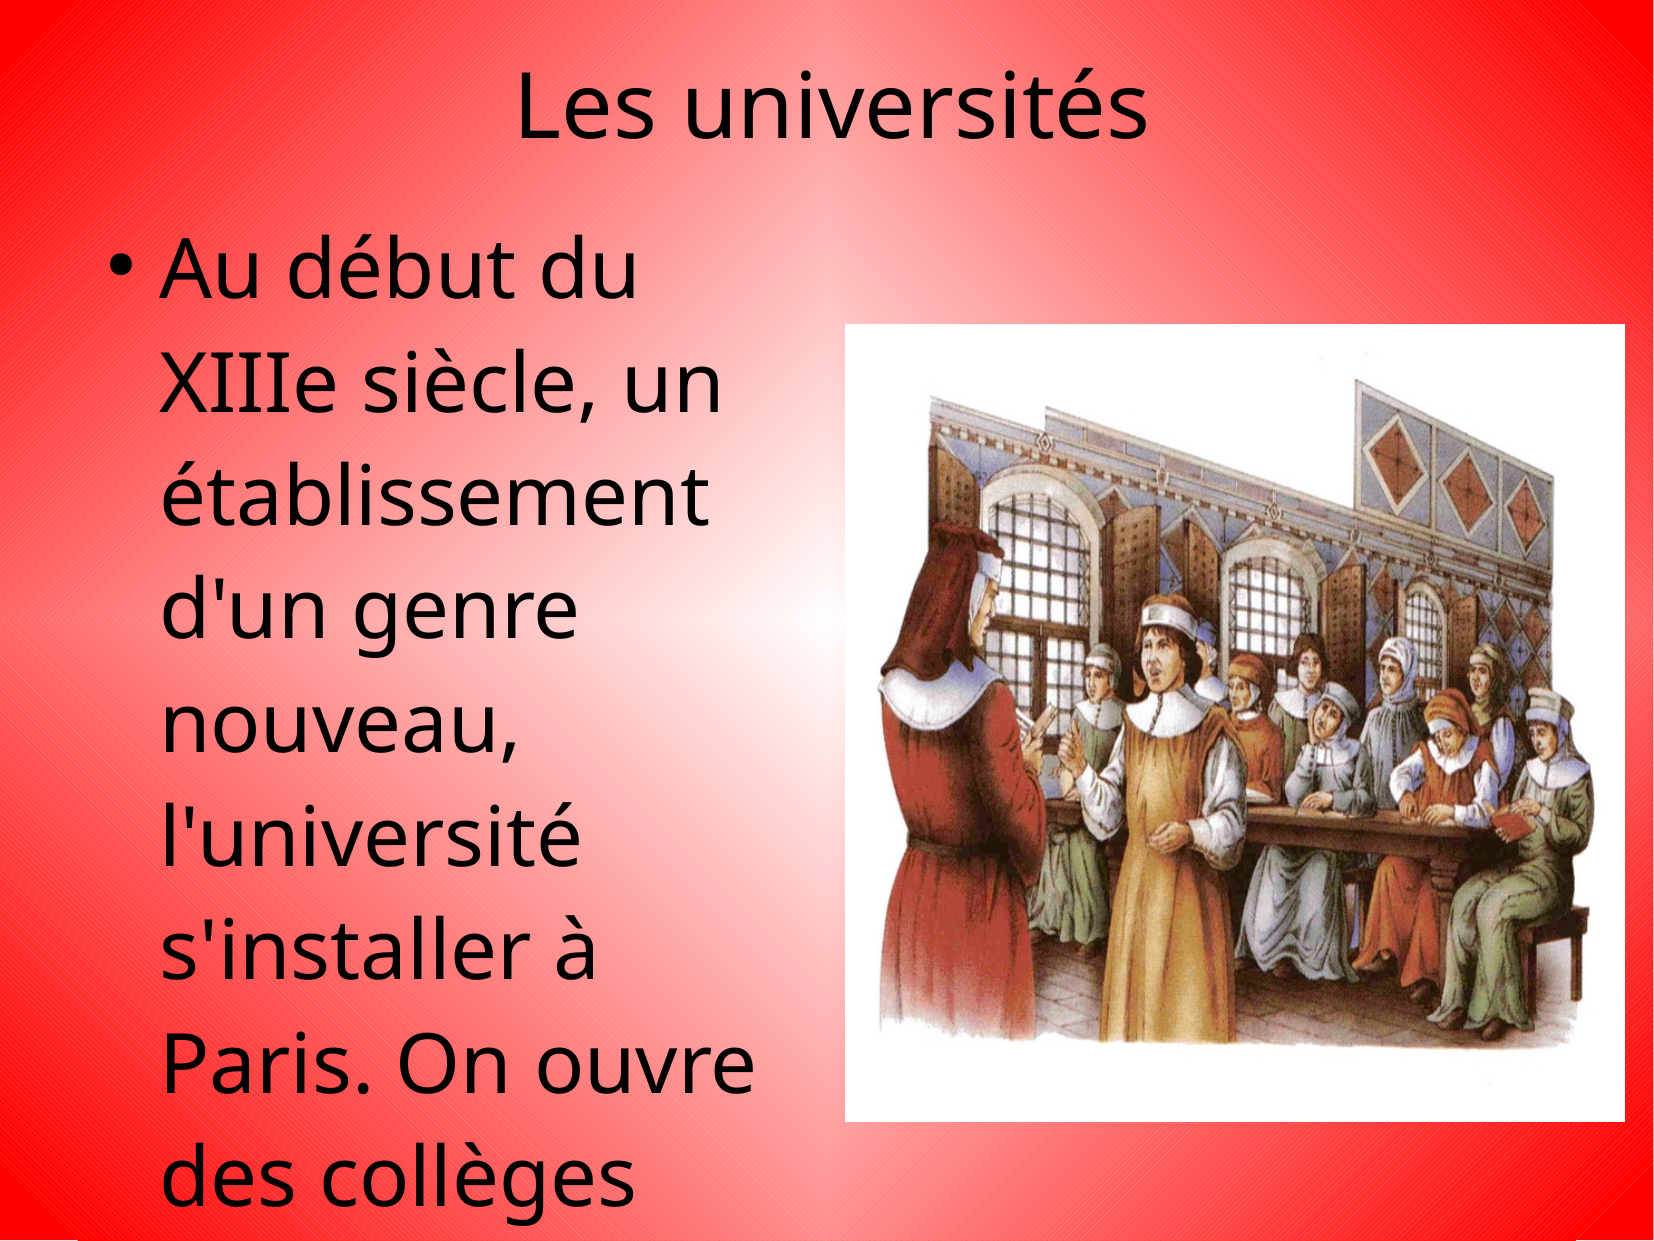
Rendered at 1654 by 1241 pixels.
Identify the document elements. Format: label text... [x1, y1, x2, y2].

list Au début du XIIIe siècle, un établissement d'un genre nouveau, l'université s'installer à Paris. On ouvre des collèges pour les écoliers pauvres, où sont parfois admis des enfants de moins de 12 ans. [88, 209, 815, 1211]
picture [845, 324, 1625, 1123]
title Les universités [88, 0, 1577, 207]
